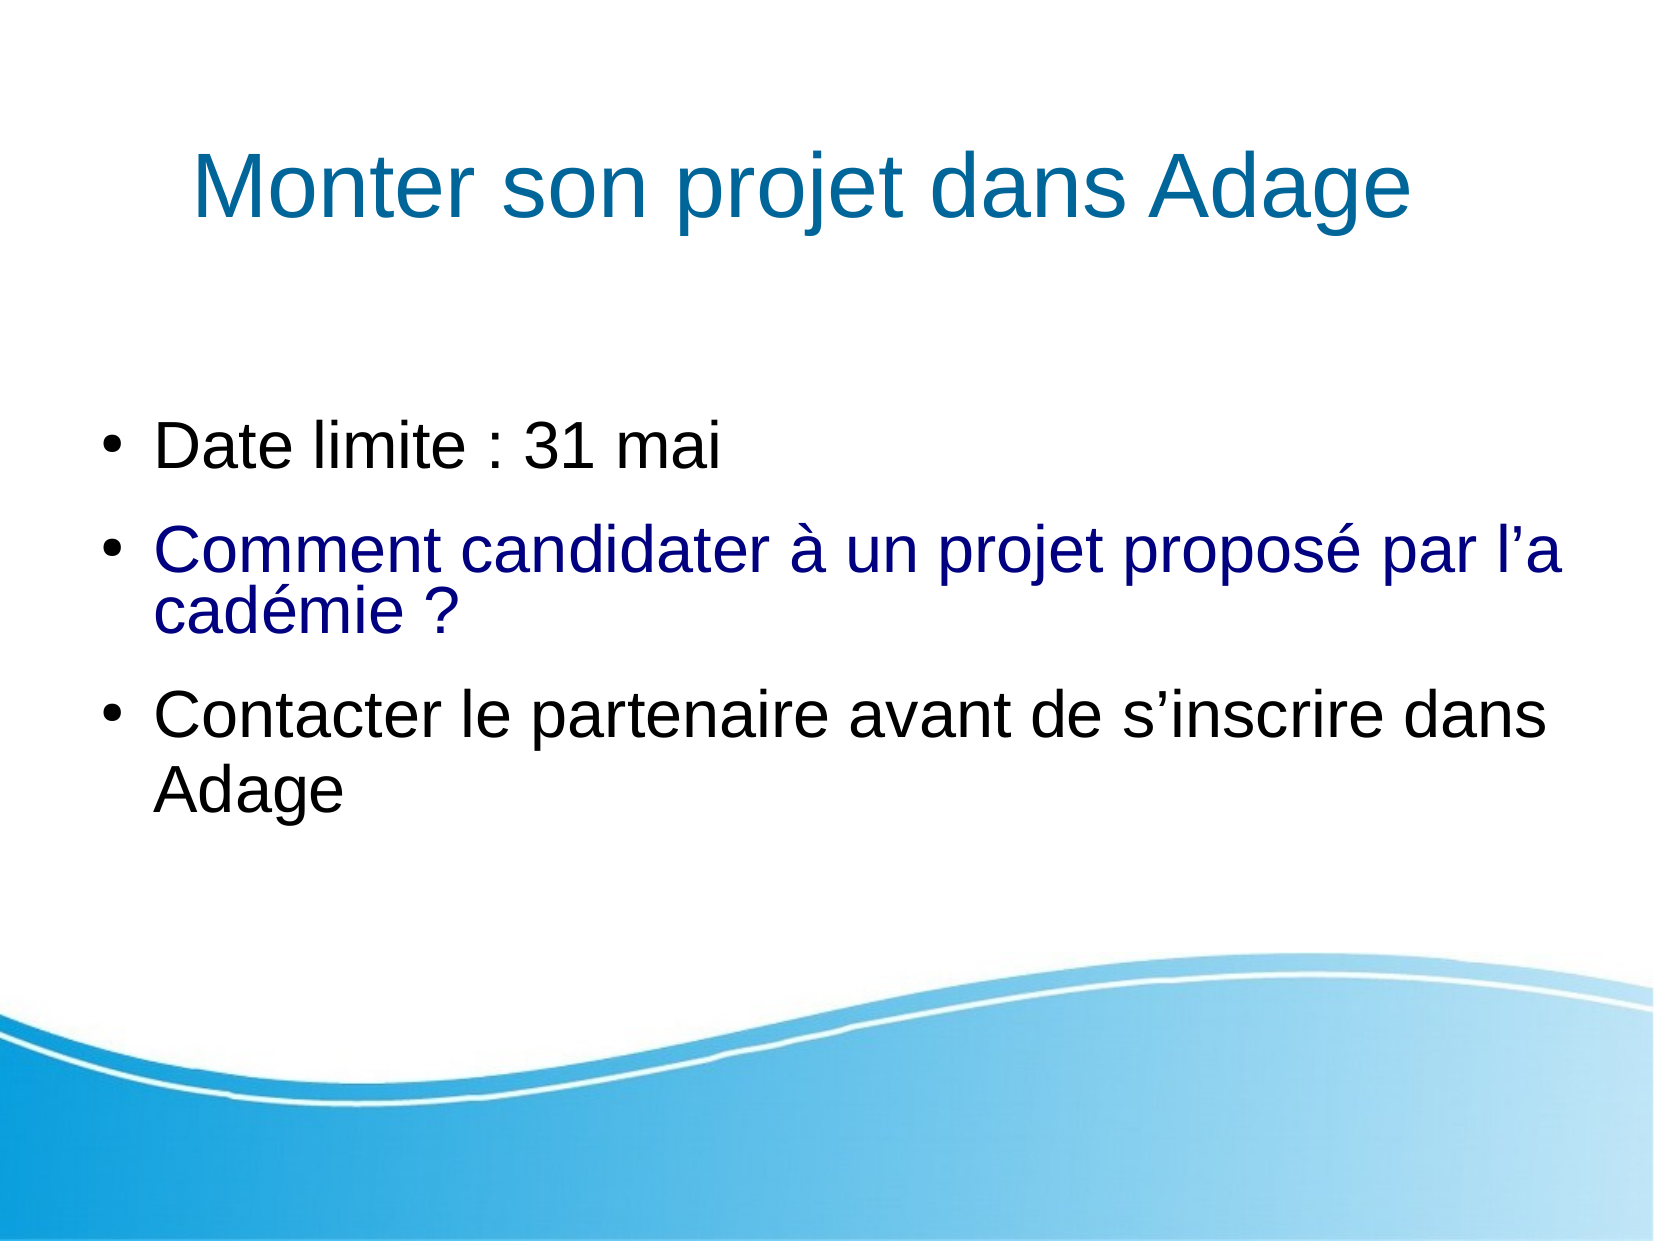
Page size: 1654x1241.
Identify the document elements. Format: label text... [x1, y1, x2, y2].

title Monter son projet dans Adage [59, 82, 1548, 290]
picture [0, 952, 1654, 1241]
list Date limite : 31 mai Comment candidater à un projet proposé par l’académie ? Contacter le partenaire avant de s’inscrire dans Adage [82, 407, 1583, 1016]
